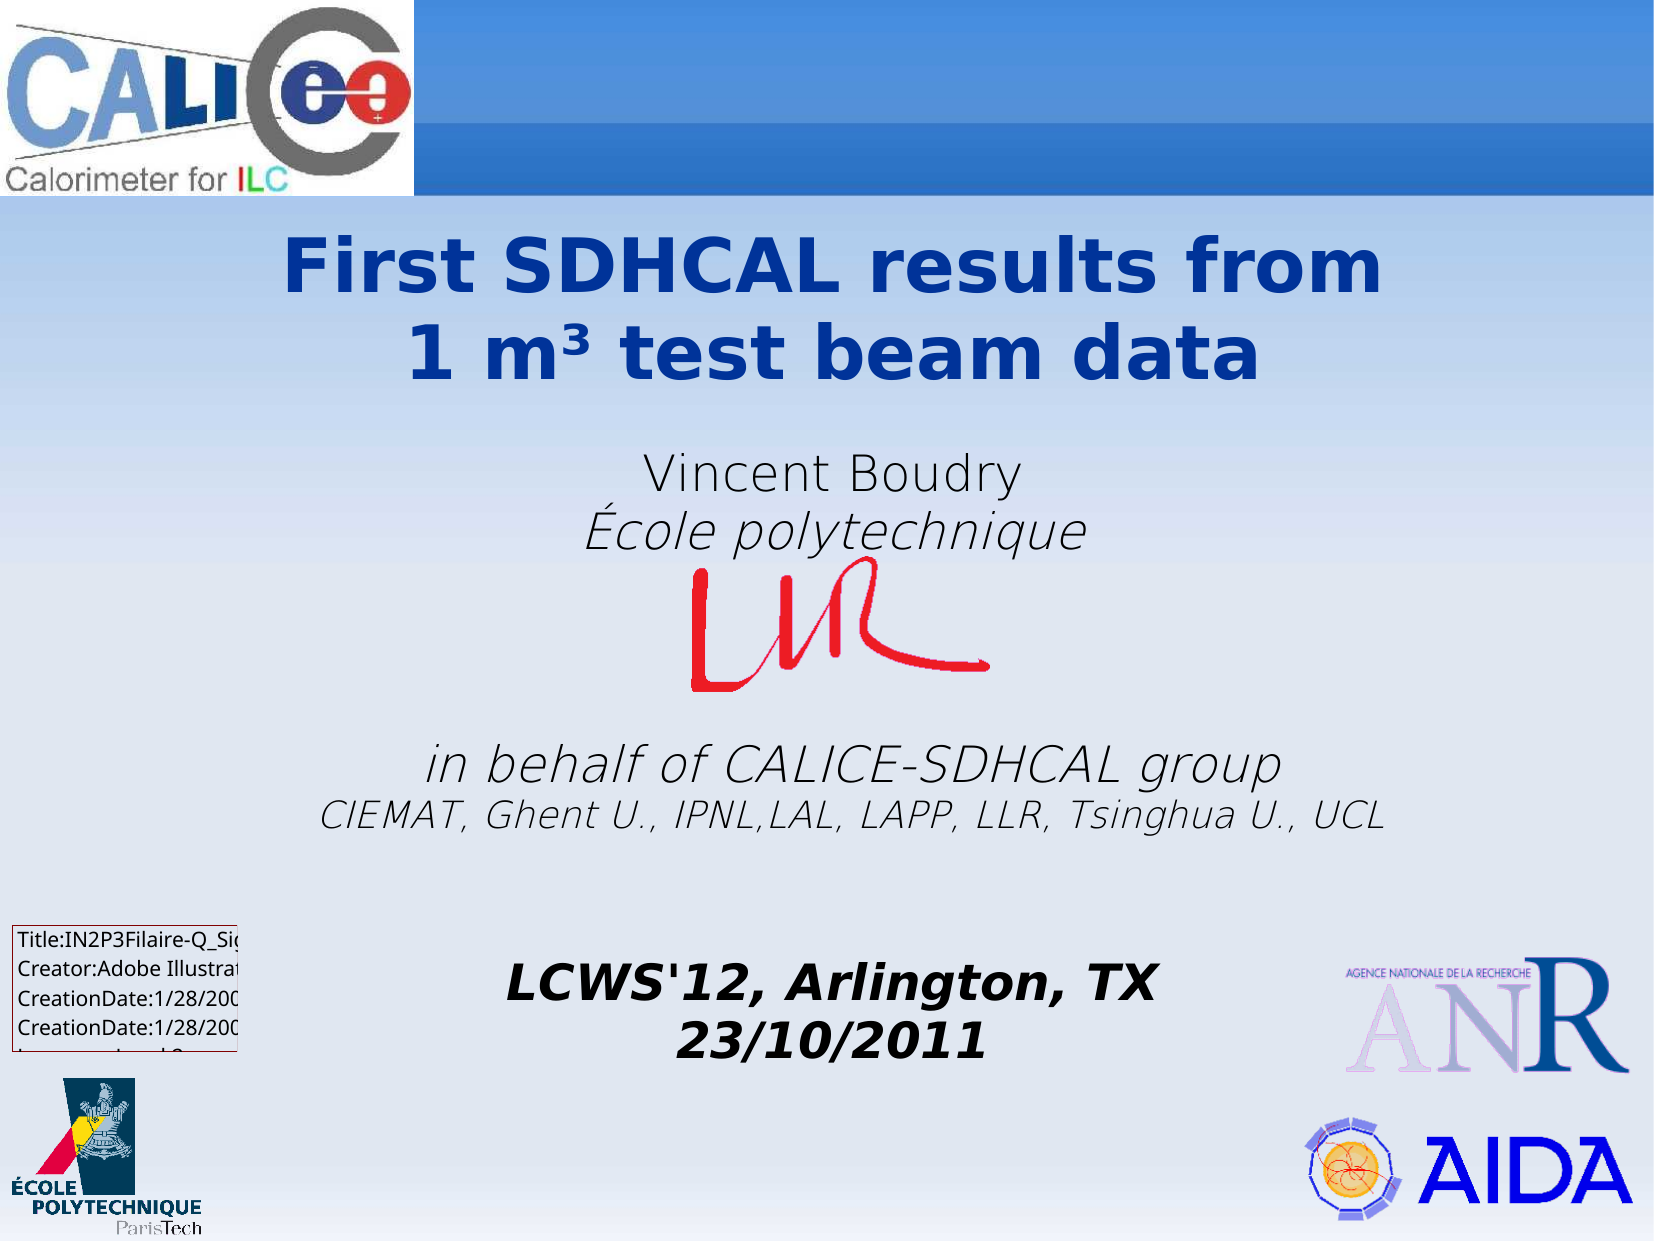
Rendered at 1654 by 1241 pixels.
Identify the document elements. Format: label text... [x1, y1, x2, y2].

title First SDHCAL results from 1 m³ test beam data [21, 206, 1646, 414]
picture [0, 0, 1654, 1241]
subtitle Vincent Boudry École polytechnique in behalf of CALICE-SDHCAL group CIEMAT, Ghent U., IPNL,LAL, LAPP, LLR, Tsinghua U., UCL LCWS'12, Arlington, TX 23/10/2011 [53, 444, 1590, 1071]
